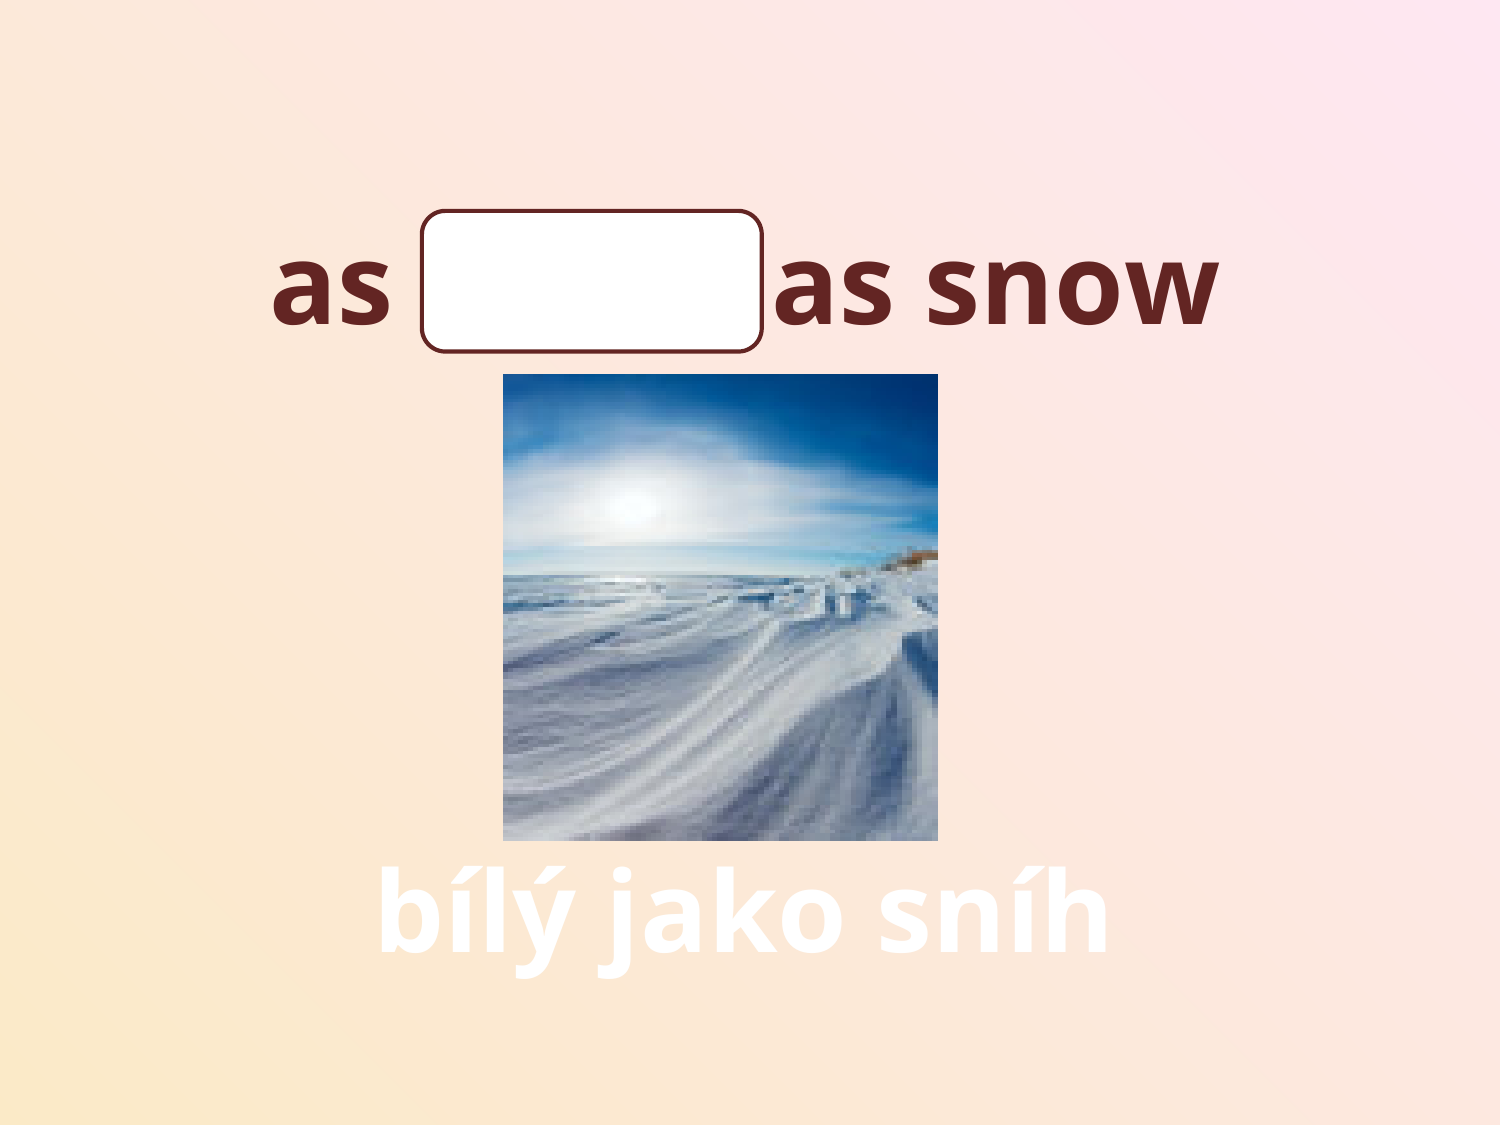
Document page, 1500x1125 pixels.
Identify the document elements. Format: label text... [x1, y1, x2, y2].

text_box bílý jako sníh [210, 831, 1278, 983]
title as white as snow [70, 187, 1421, 376]
text_box [421, 210, 762, 352]
picture [503, 374, 938, 841]
